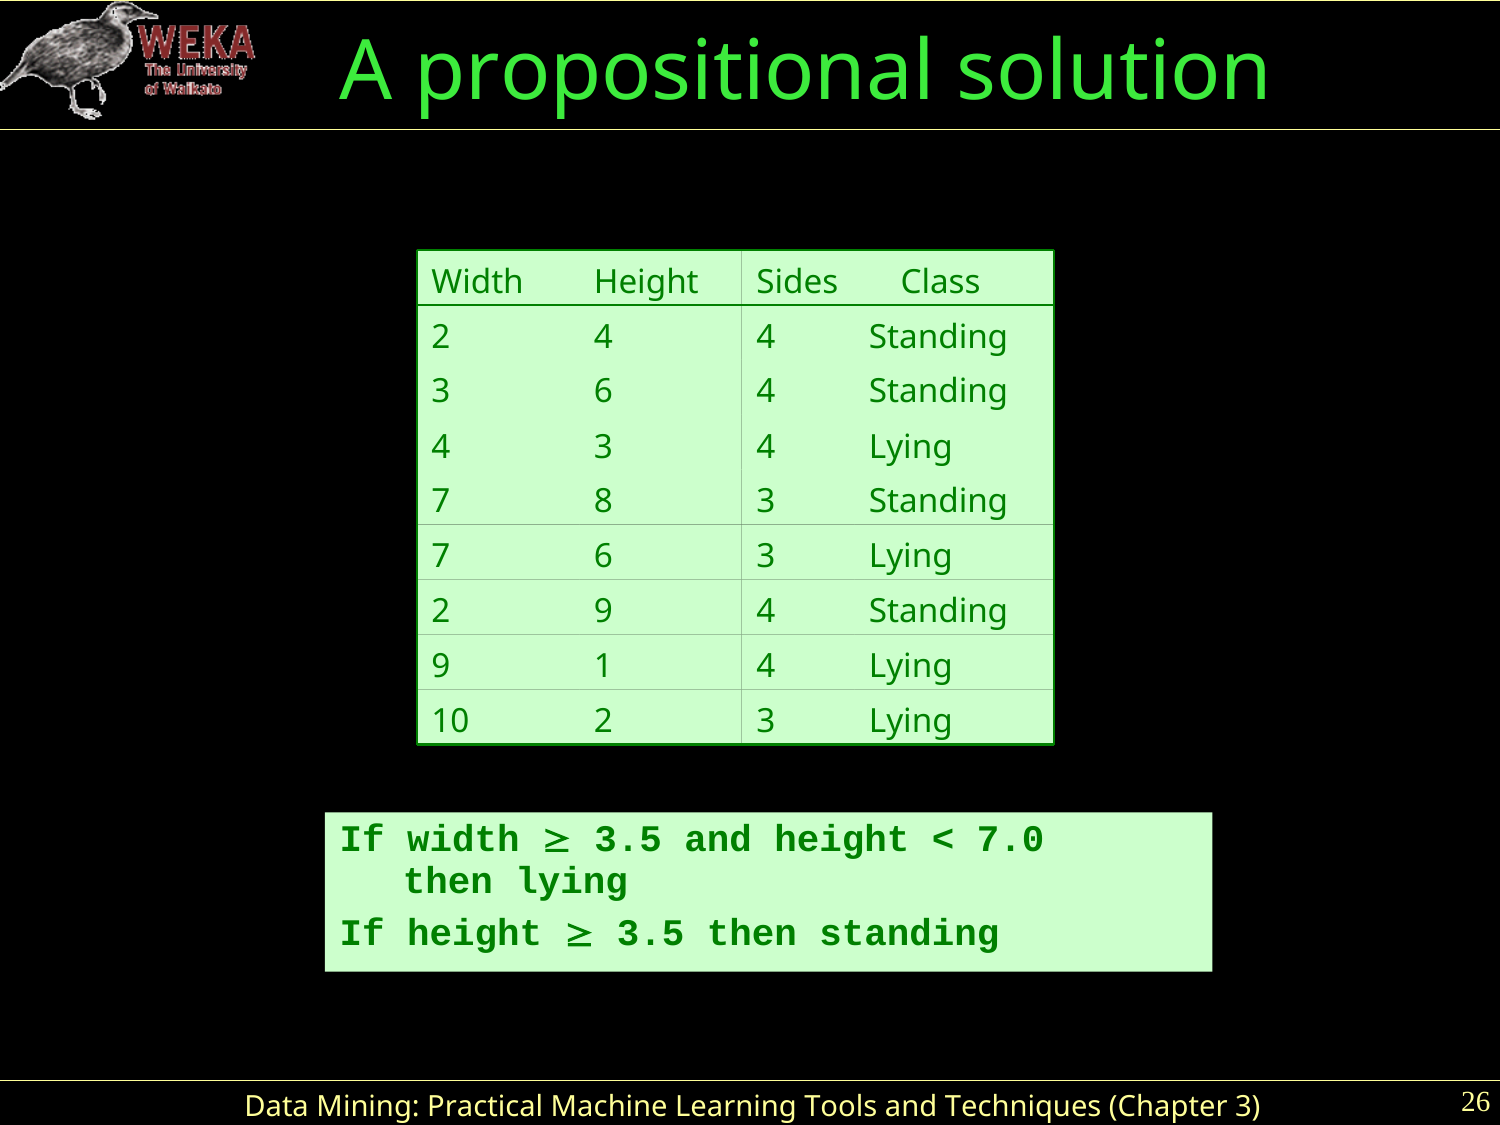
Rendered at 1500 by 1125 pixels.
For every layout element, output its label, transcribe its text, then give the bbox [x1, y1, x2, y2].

text_box 3 [418, 360, 580, 415]
text_box Height [580, 251, 742, 304]
text_box Lying [855, 525, 1053, 580]
text_box Standing [855, 360, 1053, 415]
text_box Lying [855, 635, 1053, 690]
text_box Sides [742, 251, 886, 304]
text_box Lying [855, 415, 1053, 470]
text_box 7 [418, 470, 580, 525]
text_box 4 [742, 306, 855, 360]
text_box 10 [418, 690, 580, 743]
text_box Lying [855, 690, 1053, 743]
text_box Standing [855, 470, 1053, 525]
text_box If width  3.5 and height < 7.0 then lying If height  3.5 then standing [324, 812, 1213, 972]
text_box Width [418, 251, 580, 304]
text_box 2 [418, 306, 580, 360]
text_box 4 [742, 635, 855, 690]
text_box 1 [580, 635, 742, 690]
text_box 4 [742, 415, 855, 470]
text_box 4 [742, 360, 855, 415]
text_box 3 [742, 690, 855, 743]
text_box 3 [742, 470, 855, 525]
text_box Standing [855, 306, 1053, 360]
title A propositional solution [324, 0, 1500, 148]
text_box 6 [580, 525, 742, 580]
picture [0, 1, 266, 129]
text_box 4 [580, 306, 742, 360]
text_box Standing [855, 580, 1053, 635]
text_box 7 [418, 525, 580, 580]
text_box 4 [418, 415, 580, 470]
text_box 4 [742, 580, 855, 635]
text_box 6 [580, 360, 742, 415]
text_box 8 [580, 470, 742, 525]
text_box 2 [418, 580, 580, 635]
text_box 9 [418, 635, 580, 690]
text_box 3 [580, 415, 742, 470]
text_box 2 [580, 690, 742, 743]
text_box 9 [580, 580, 742, 635]
text_box 3 [742, 525, 855, 580]
text_box Class [886, 251, 1053, 304]
